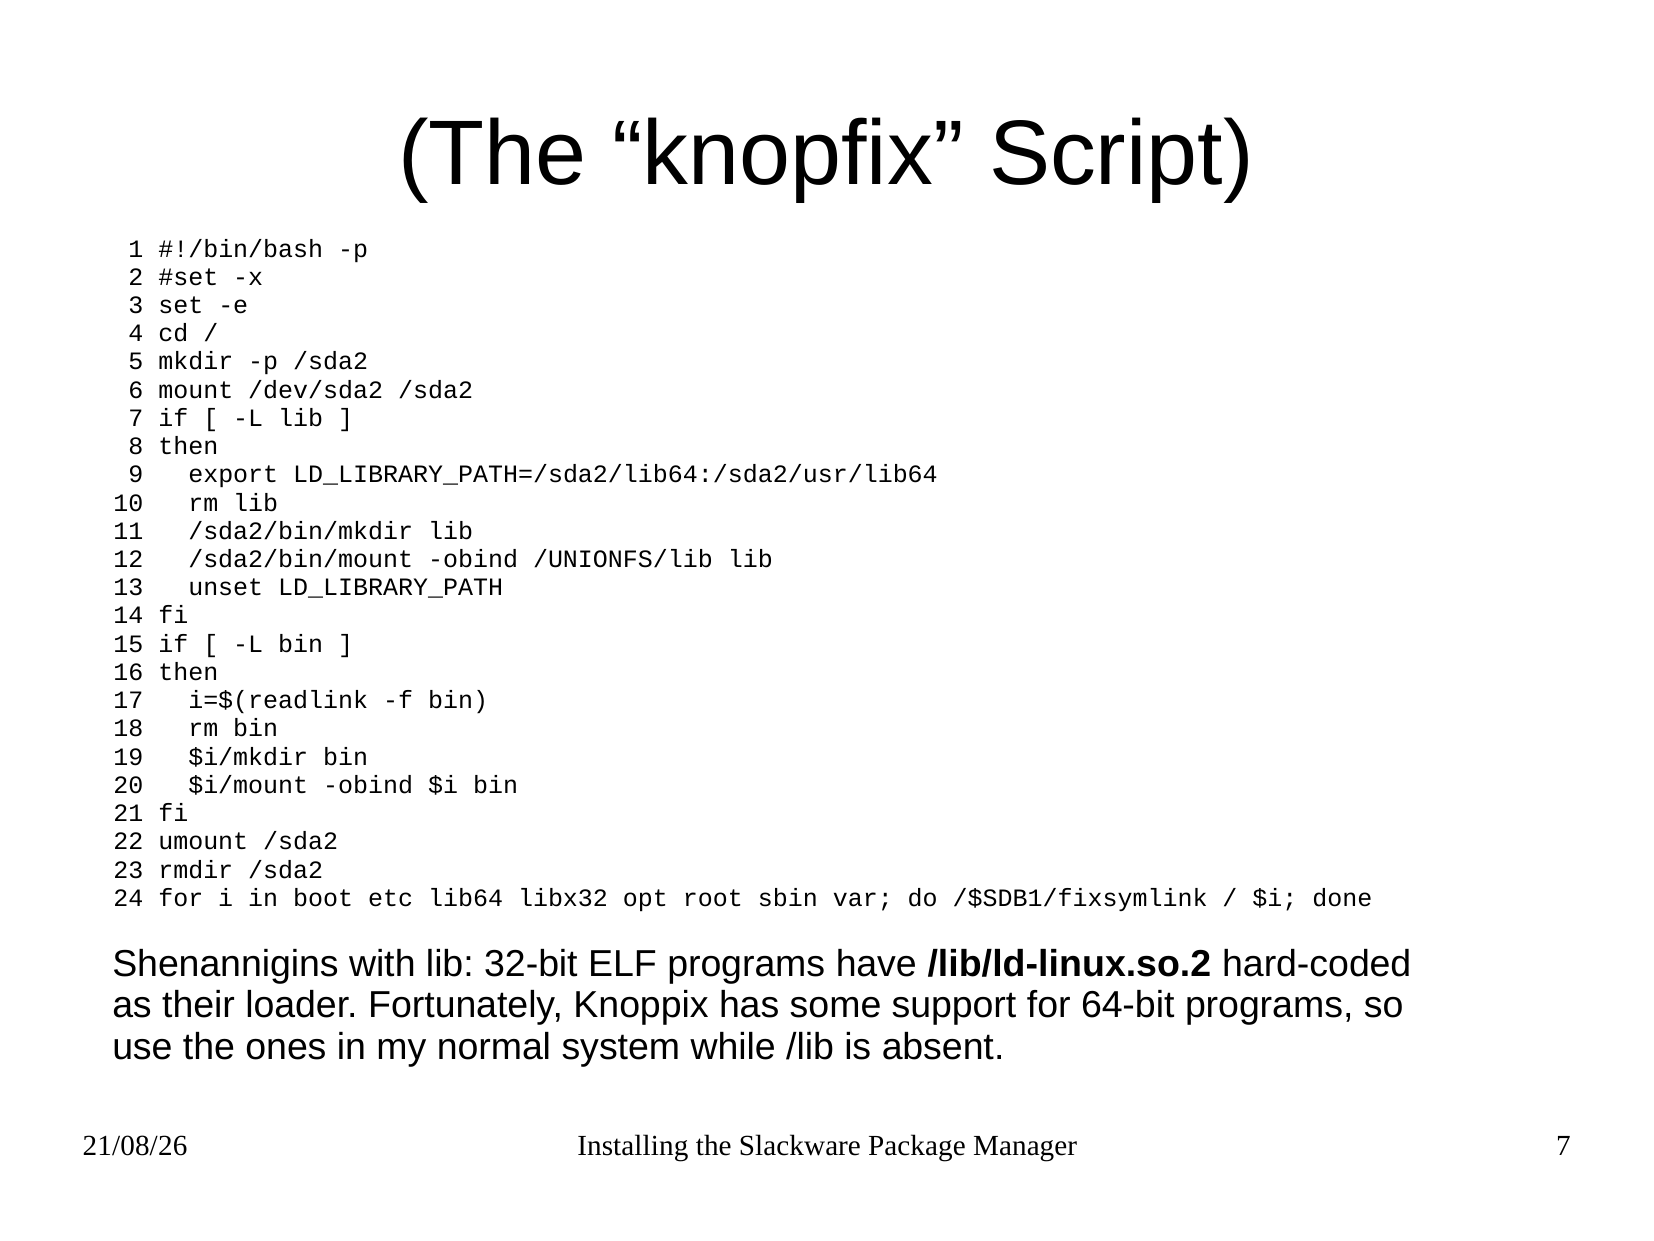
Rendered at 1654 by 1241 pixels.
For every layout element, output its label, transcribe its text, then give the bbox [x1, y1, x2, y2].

title (The “knopfix” Script) [82, 49, 1571, 257]
text_box 1 #!/bin/bash -p 2 #set -x 3 set -e 4 cd / 5 mkdir -p /sda2 6 mount /dev/sda2 /sda2 7 if [ -L lib ] 8 then 9 export LD_LIBRARY_PATH=/sda2/lib64:/sda2/usr/lib64 10 rm lib 11 /sda2/bin/mkdir lib 12 /sda2/bin/mount -obind /UNIONFS/lib lib 13 unset LD_LIBRARY_PATH 14 fi 15 if [ -L bin ] 16 then 17 i=$(readlink -f bin) 18 rm bin 19 $i/mkdir bin 20 $i/mount -obind $i bin 21 fi 22 umount /sda2 23 rmdir /sda2 24 for i in boot etc lib64 libx32 opt root sbin var; do /$SDB1/fixsymlink / $i; done Shenannigins with lib: 32-bit ELF programs have /lib/ld-linux.so.2 hard-coded as their loader. Fortunately, Knoppix has some support for 64-bit programs, so use the ones in my normal system while /lib is absent. [23, 228, 1430, 1103]
